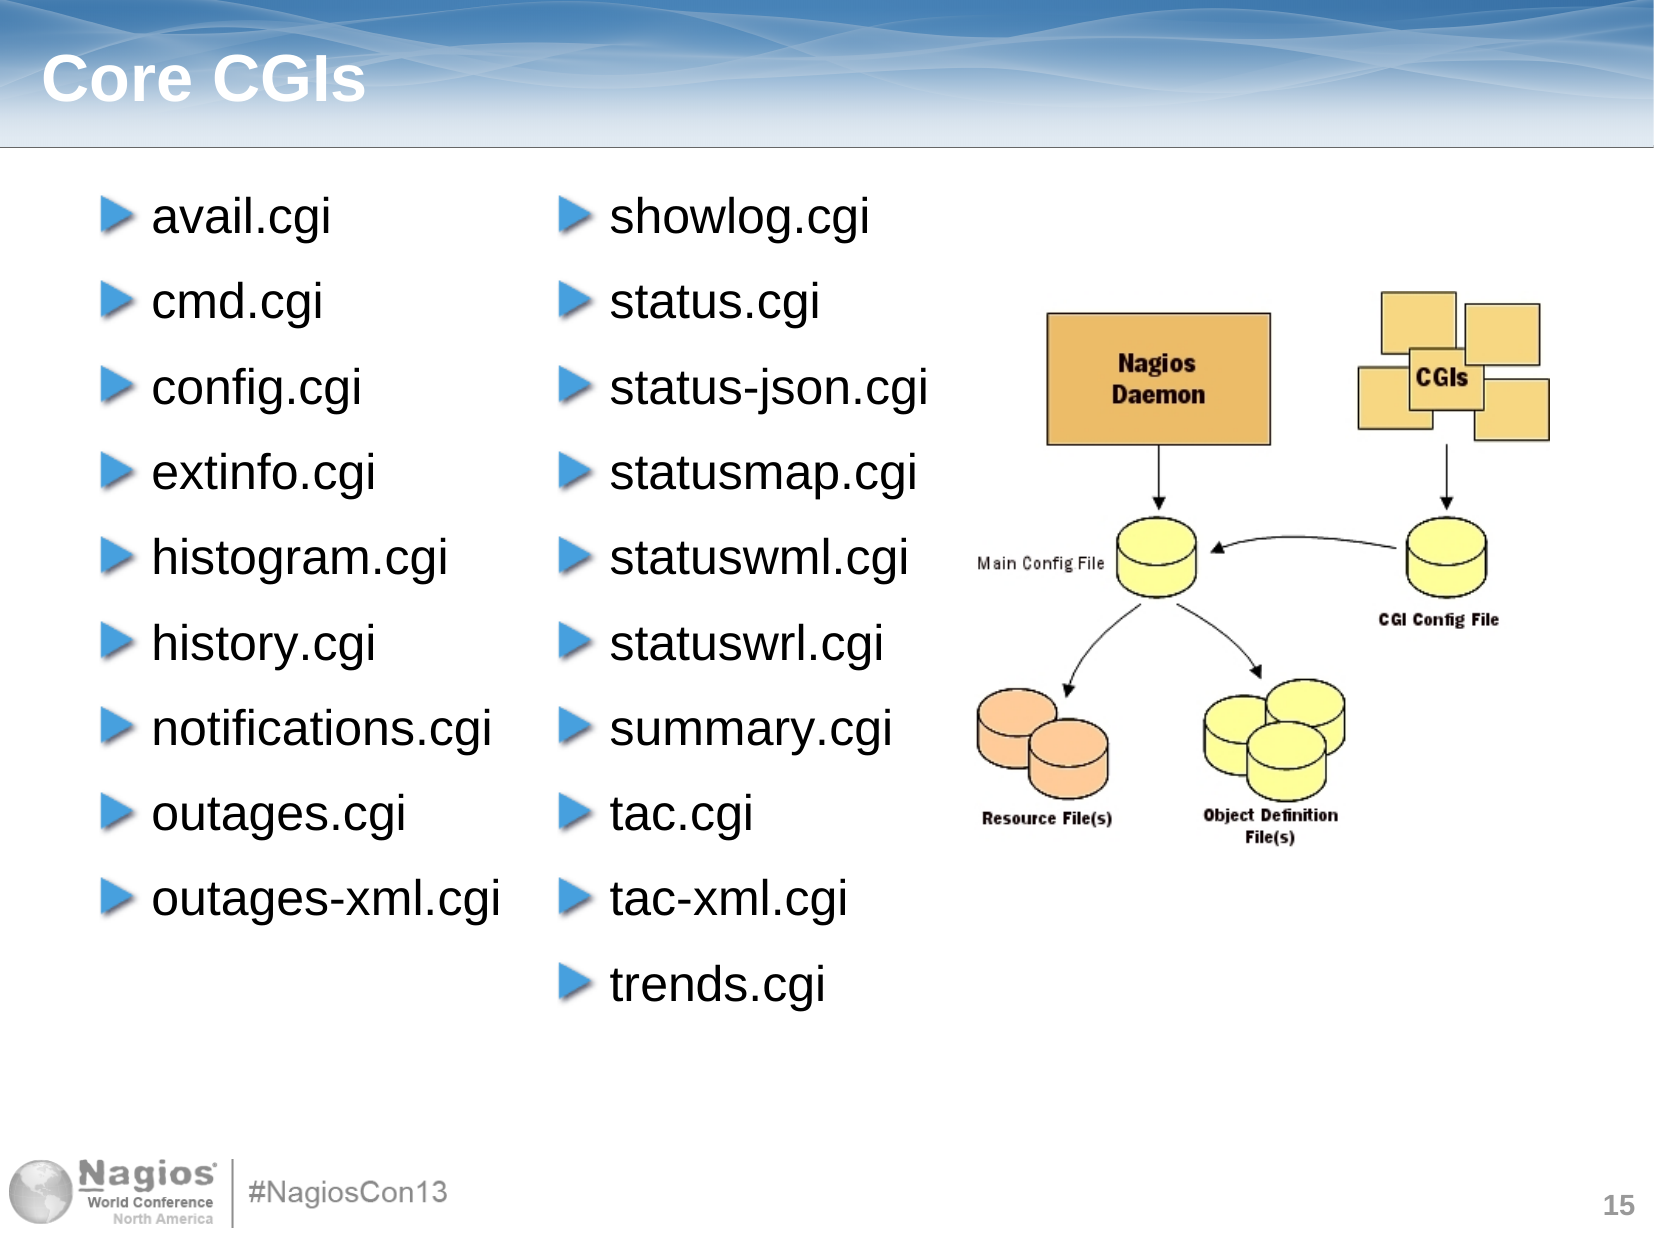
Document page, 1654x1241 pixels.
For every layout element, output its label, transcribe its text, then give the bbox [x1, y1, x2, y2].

list avail.cgi cmd.cgi config.cgi extinfo.cgi histogram.cgi history.cgi notifications.cgi outages.cgi outages-xml.cgi [80, 188, 538, 1033]
picture [0, 0, 1654, 147]
title Core CGIs [41, 29, 1248, 127]
picture [1160, 291, 1550, 848]
list showlog.cgi status.cgi status-json.cgi statusmap.cgi statuswml.cgi statuswrl.cgi summary.cgi tac.cgi tac-xml.cgi trends.cgi [538, 188, 1160, 1033]
picture [9, 1159, 453, 1228]
